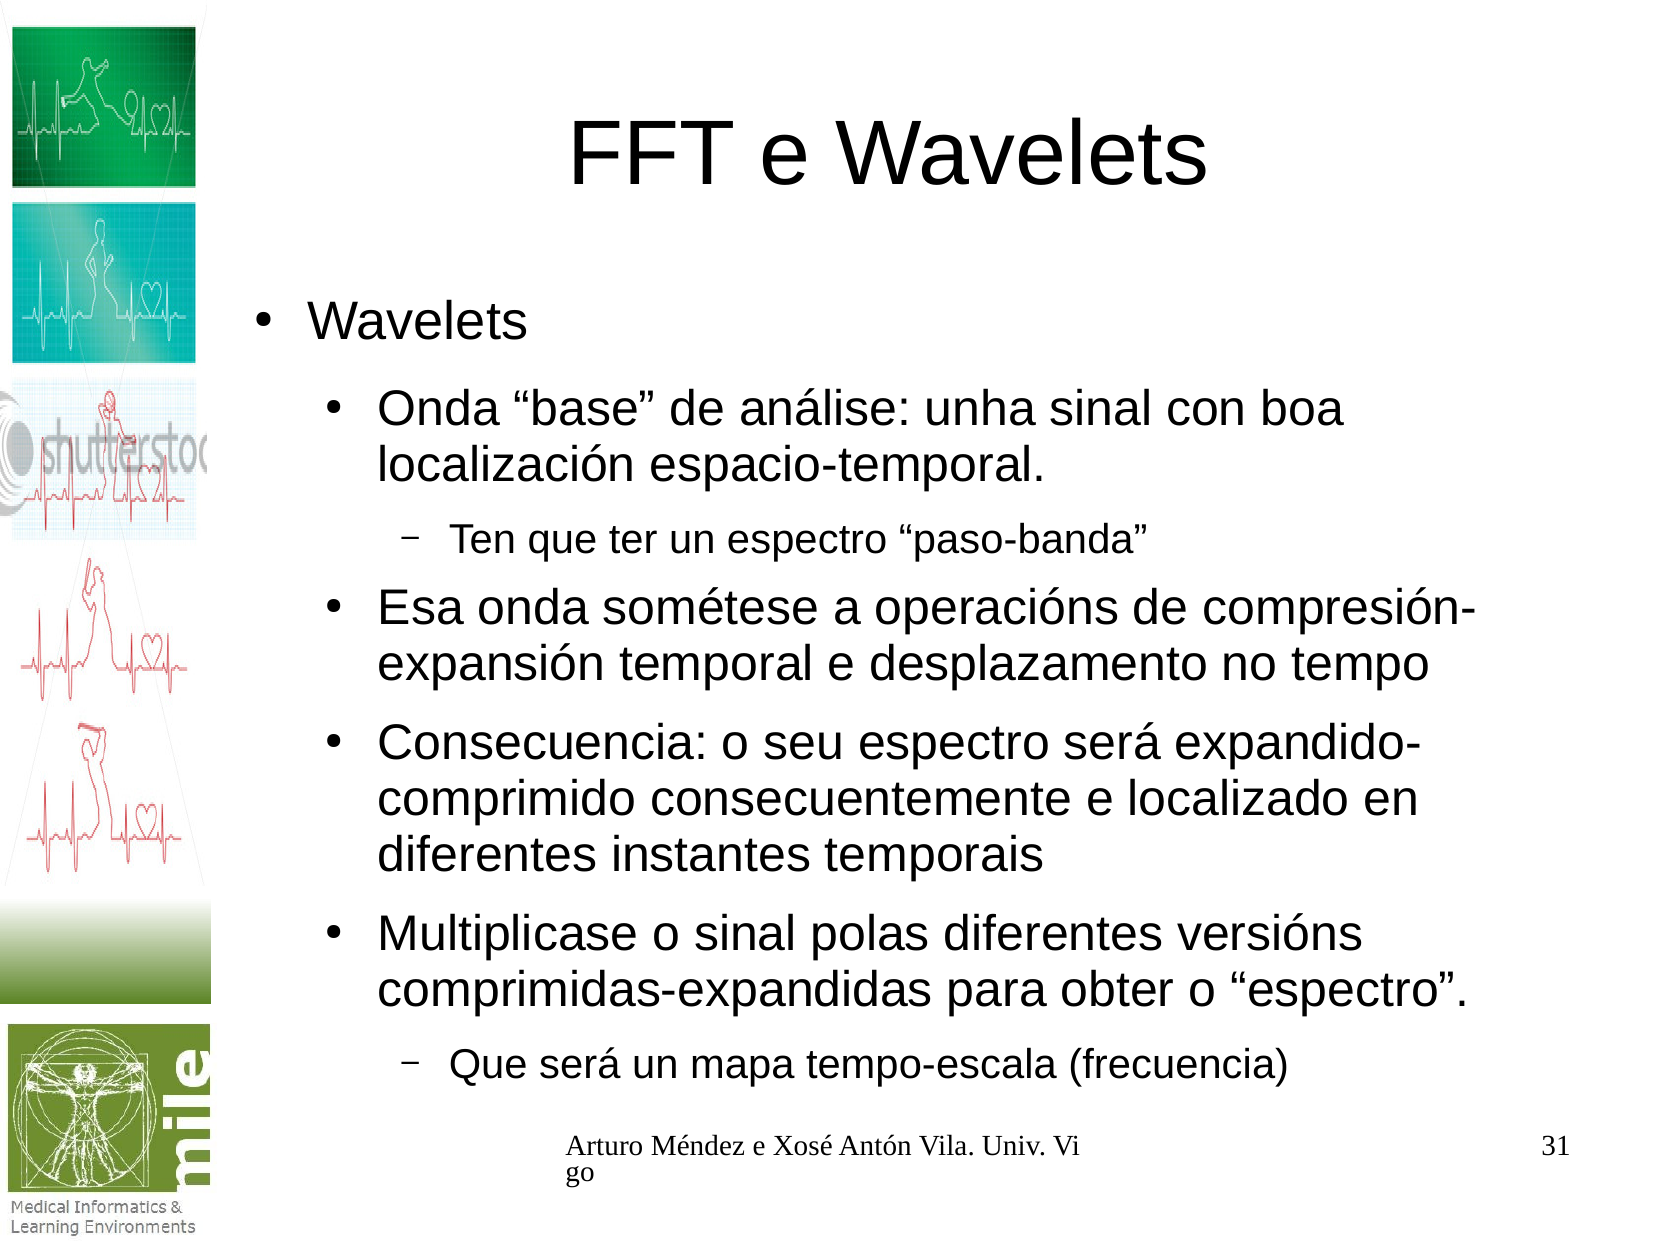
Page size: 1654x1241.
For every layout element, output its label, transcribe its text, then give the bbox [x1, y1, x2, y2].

title FFT e Wavelets [206, 56, 1571, 250]
list Wavelets Onda “base” de análise: unha sinal con boa localización espacio-temporal. Ten que ter un espectro “paso-banda” Esa onda sométese a operacións de compresión-expansión temporal e desplazamento no tempo Consecuencia: o seu espectro será expandido-comprimido consecuentemente e localizado en diferentes instantes temporais Multiplicase o sinal polas diferentes versións comprimidas-expandidas para obter o “espectro”. Que será un mapa tempo-escala (frecuencia) [236, 290, 1571, 1109]
picture [0, 1008, 228, 1241]
picture [0, 0, 207, 886]
